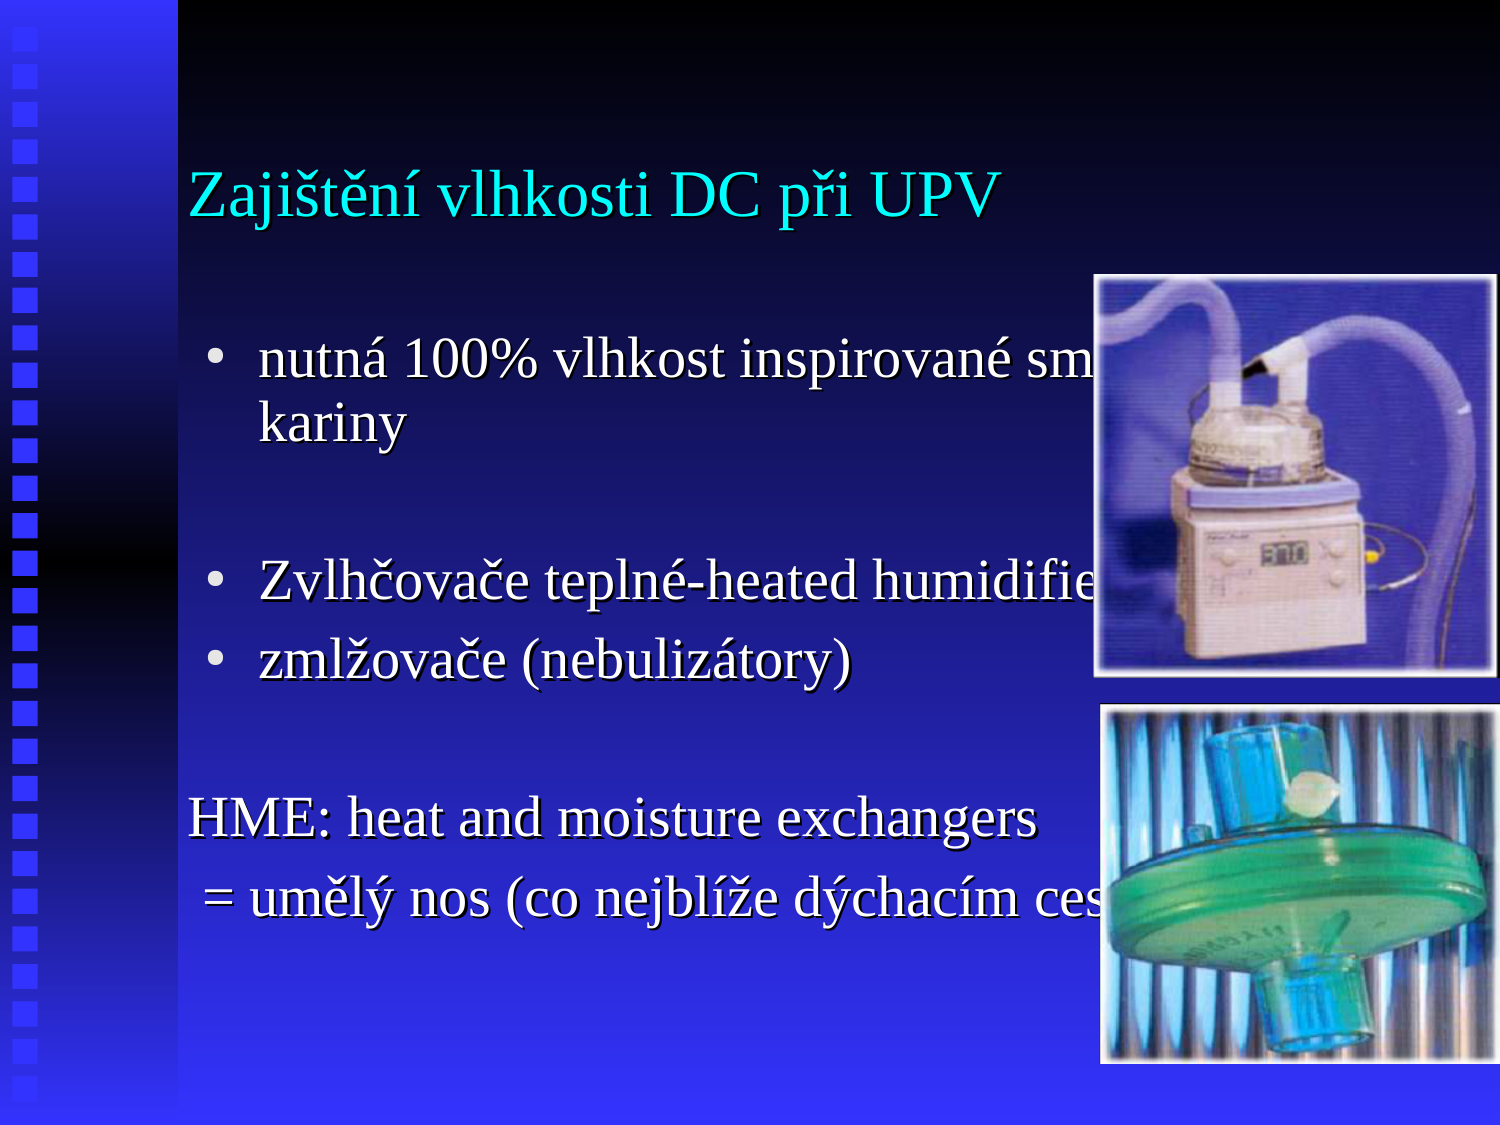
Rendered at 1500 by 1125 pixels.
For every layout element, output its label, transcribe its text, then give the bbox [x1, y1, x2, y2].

picture [1093, 274, 1500, 678]
list nutná 100% vlhkost inspirované směsi na úrovni kariny Zvlhčovače teplné-heated humidifiers zmlžovače (nebulizátory) HME: heat and moisture exchangers = umělý nos (co nejblíže dýchacím cestám pacienta) [187, 324, 1463, 1000]
title Zajištění vlhkosti DC při UPV [187, 99, 1463, 288]
picture [1099, 703, 1500, 1064]
